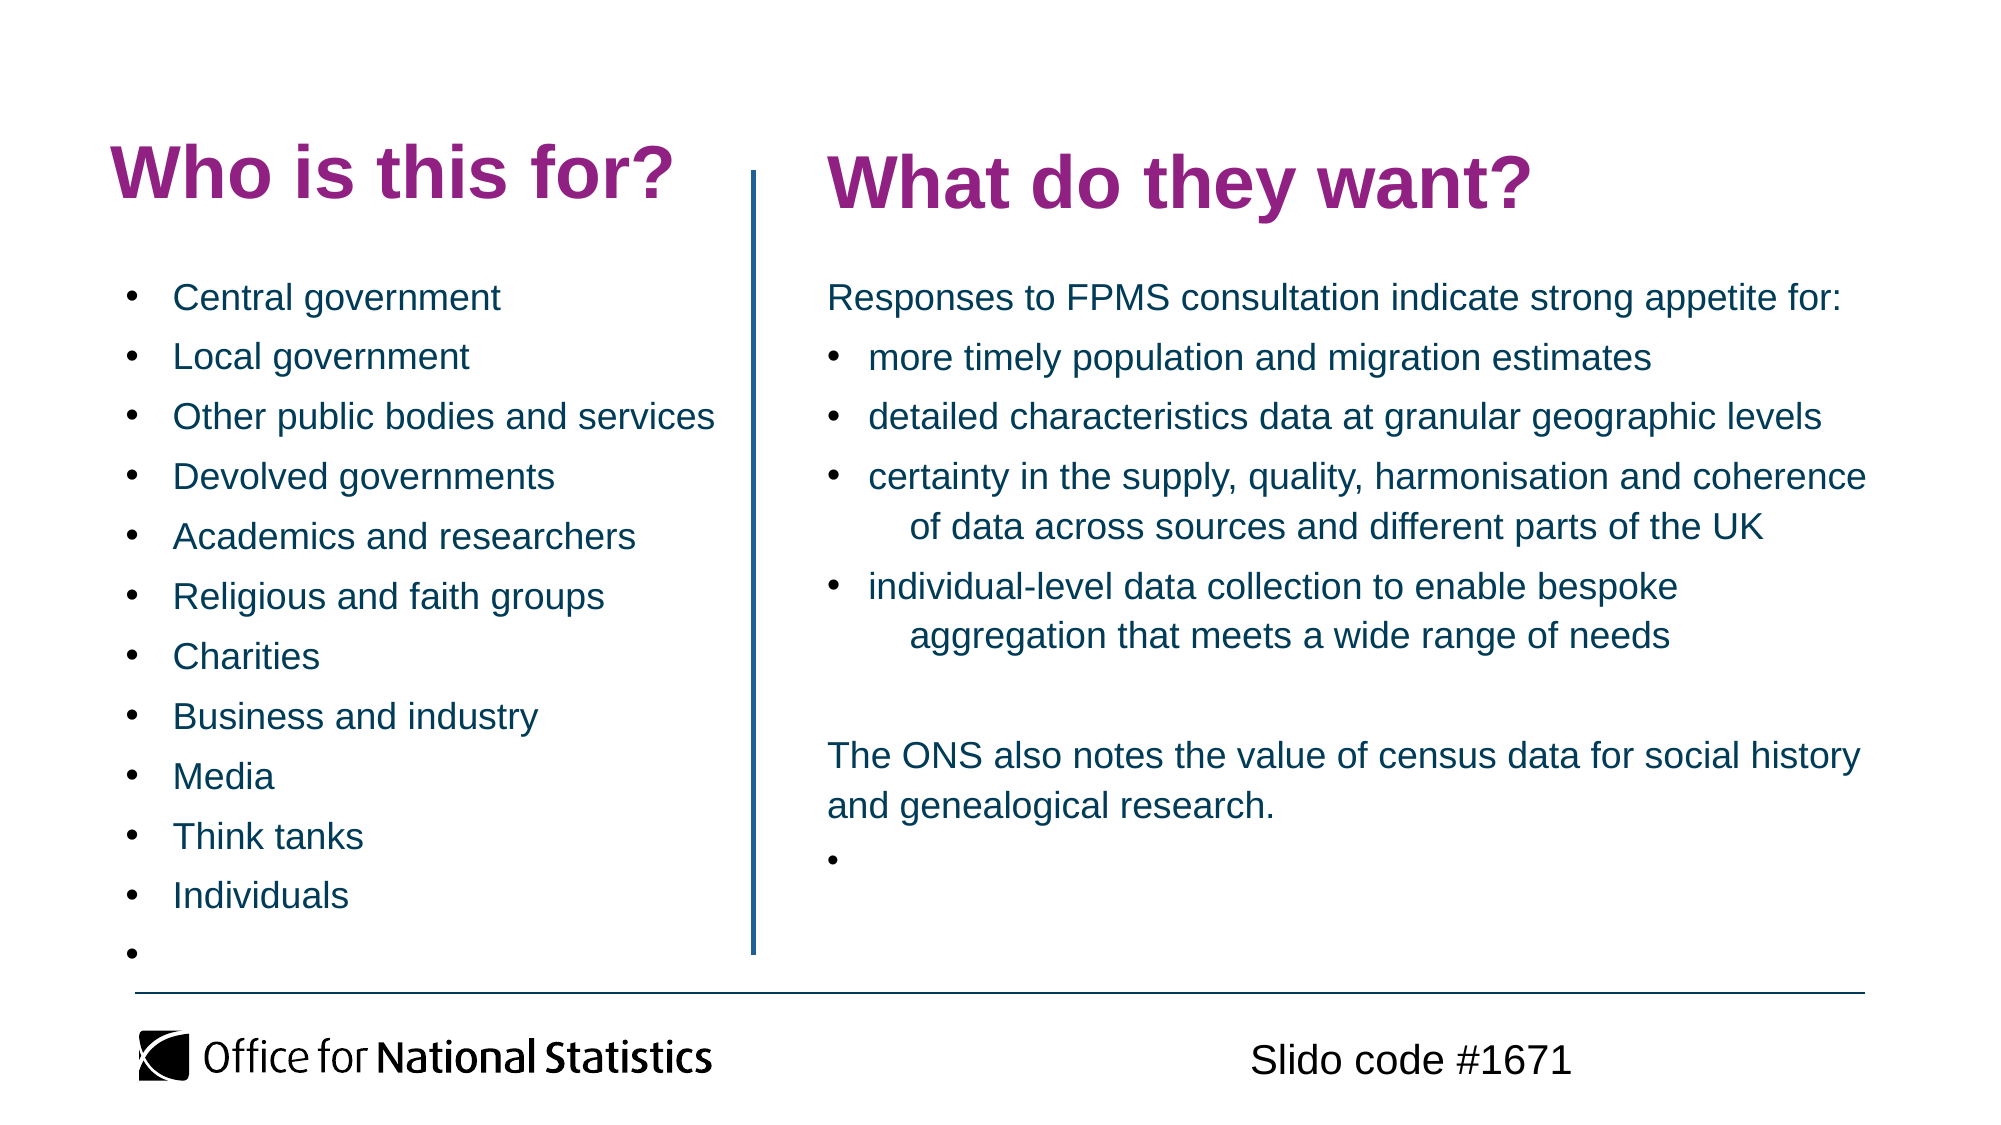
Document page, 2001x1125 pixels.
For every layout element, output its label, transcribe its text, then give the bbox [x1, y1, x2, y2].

text_box Slido code #1671 [1235, 1025, 1866, 1086]
text_box Who is this for? [111, 131, 973, 216]
text_box Responses to FPMS consultation indicate strong appetite for: more timely population and migration estimates detailed characteristics data at granular geographic levels certainty in the supply, quality, harmonisation and coherence of data across sources and different parts of the UK individual-level data collection to enable bespoke aggregation that meets a wide range of needs The ONS also notes the value of census data for social history and genealogical research. [827, 268, 1875, 883]
text_box What do they want? [827, 139, 1816, 227]
text_box Central government Local government Other public bodies and services Devolved governments Academics and researchers Religious and faith groups Charities Business and industry Media Think tanks Individuals [126, 268, 744, 977]
